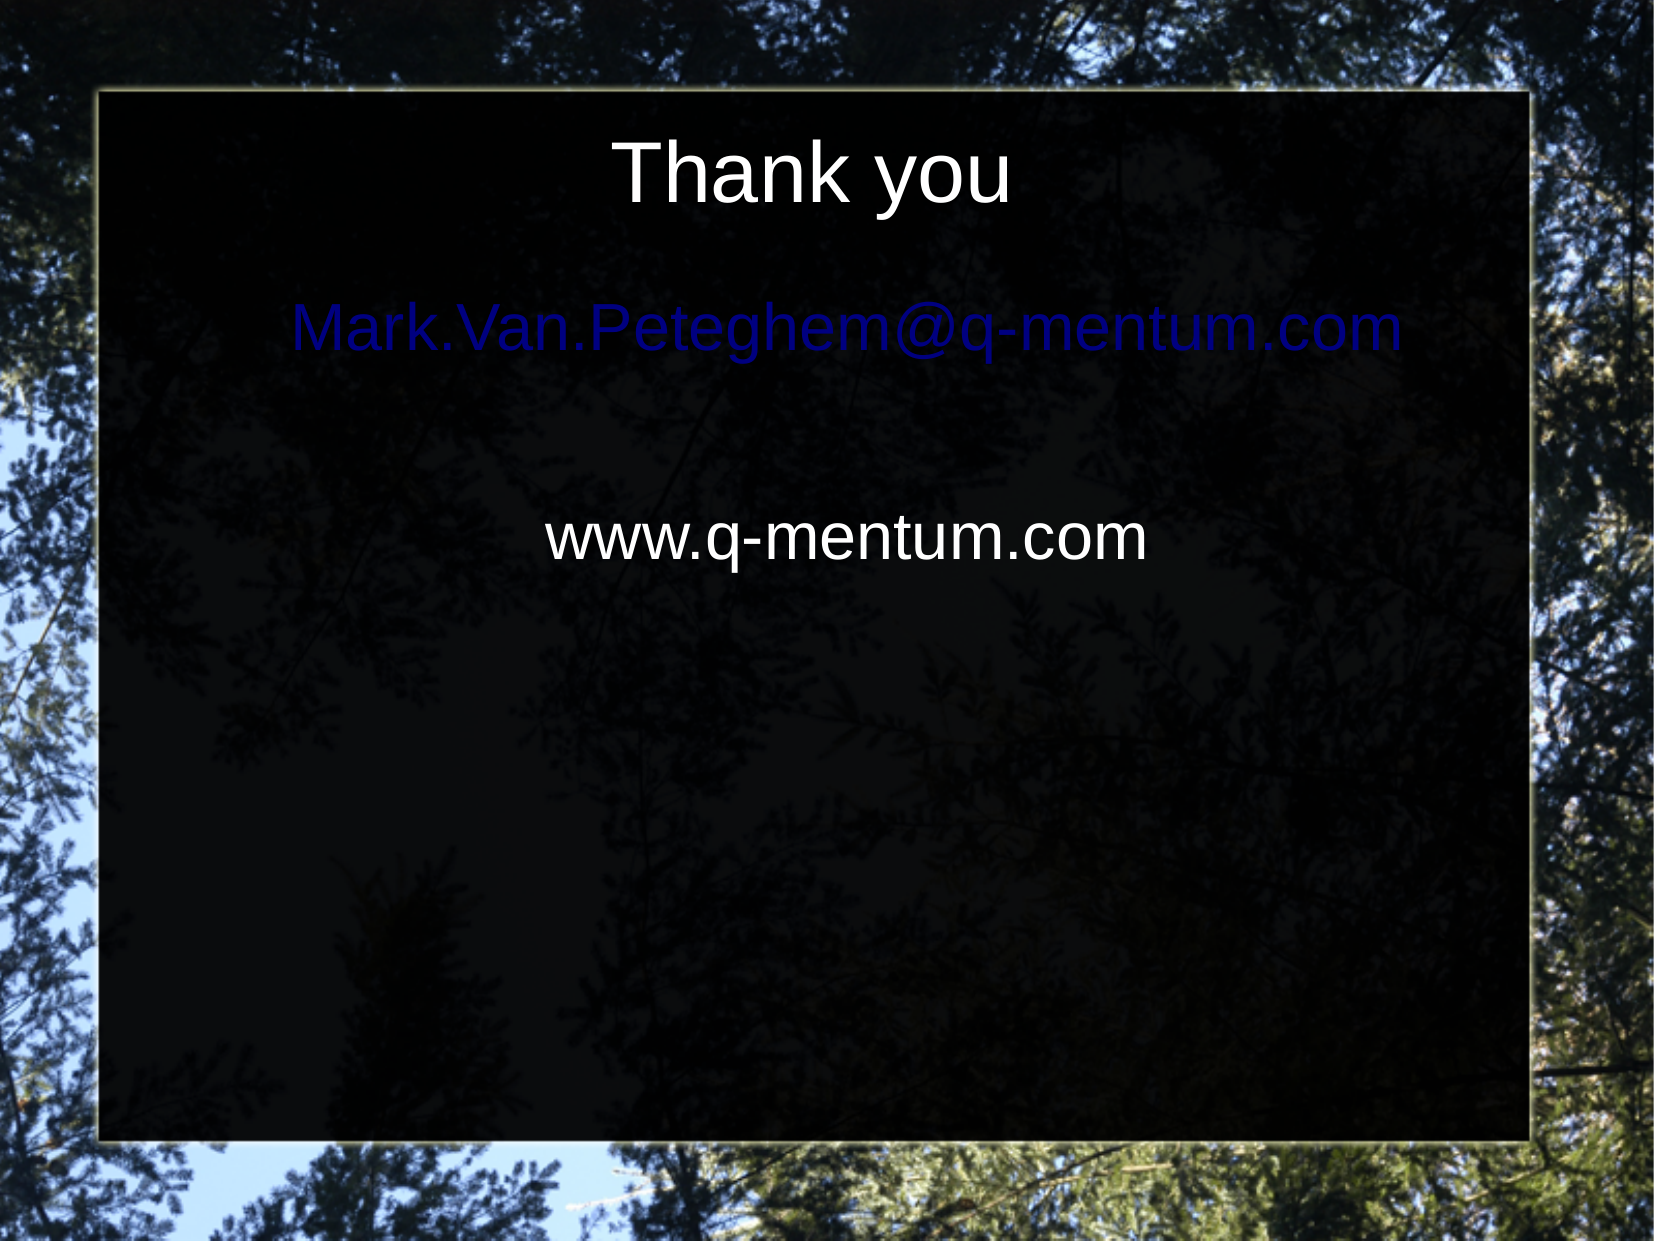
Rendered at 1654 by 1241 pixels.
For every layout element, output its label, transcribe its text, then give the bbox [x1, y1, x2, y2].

picture [0, 0, 1654, 1241]
list Mark.Van.Peteghem@q-mentum.com www.q-mentum.com [88, 290, 1536, 1109]
title Thank you [88, 88, 1536, 257]
